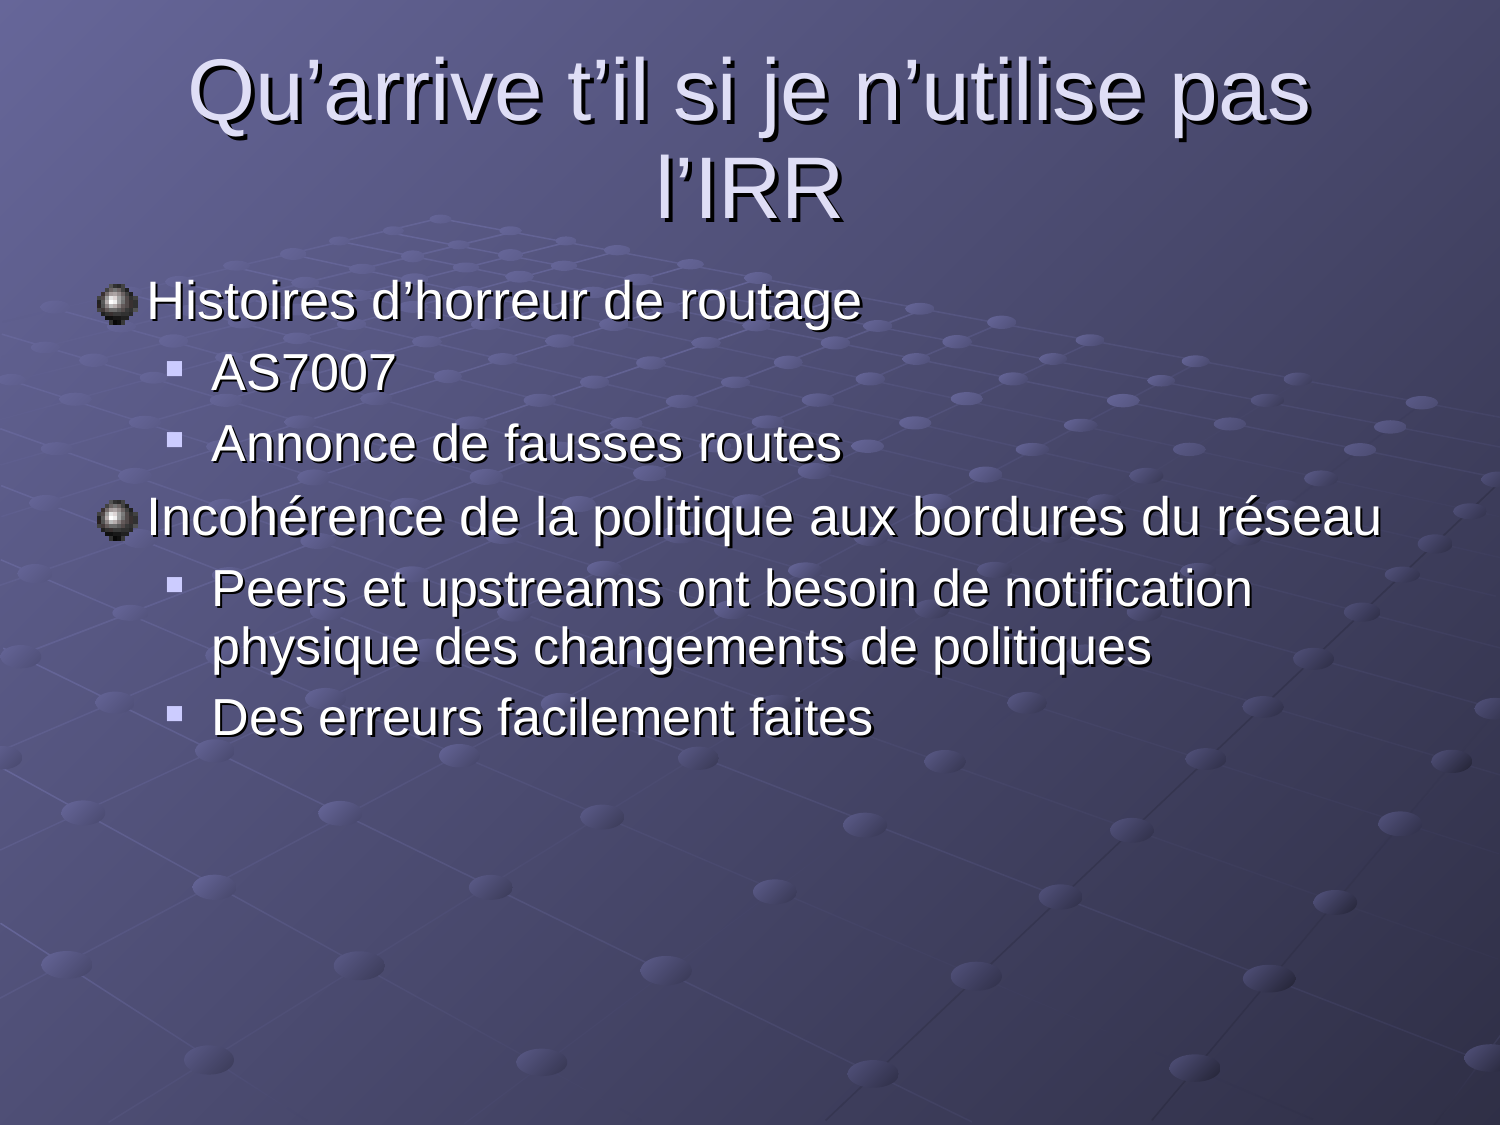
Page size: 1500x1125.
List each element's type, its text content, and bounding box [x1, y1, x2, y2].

title Qu’arrive t’il si je n’utilise pas l’IRR [75, 26, 1426, 252]
list Histoires d’horreur de routage AS7007 Annonce de fausses routes Incohérence de la politique aux bordures du réseau Peers et upstreams ont besoin de notification physique des changements de politiques Des erreurs facilement faites [75, 262, 1426, 1007]
